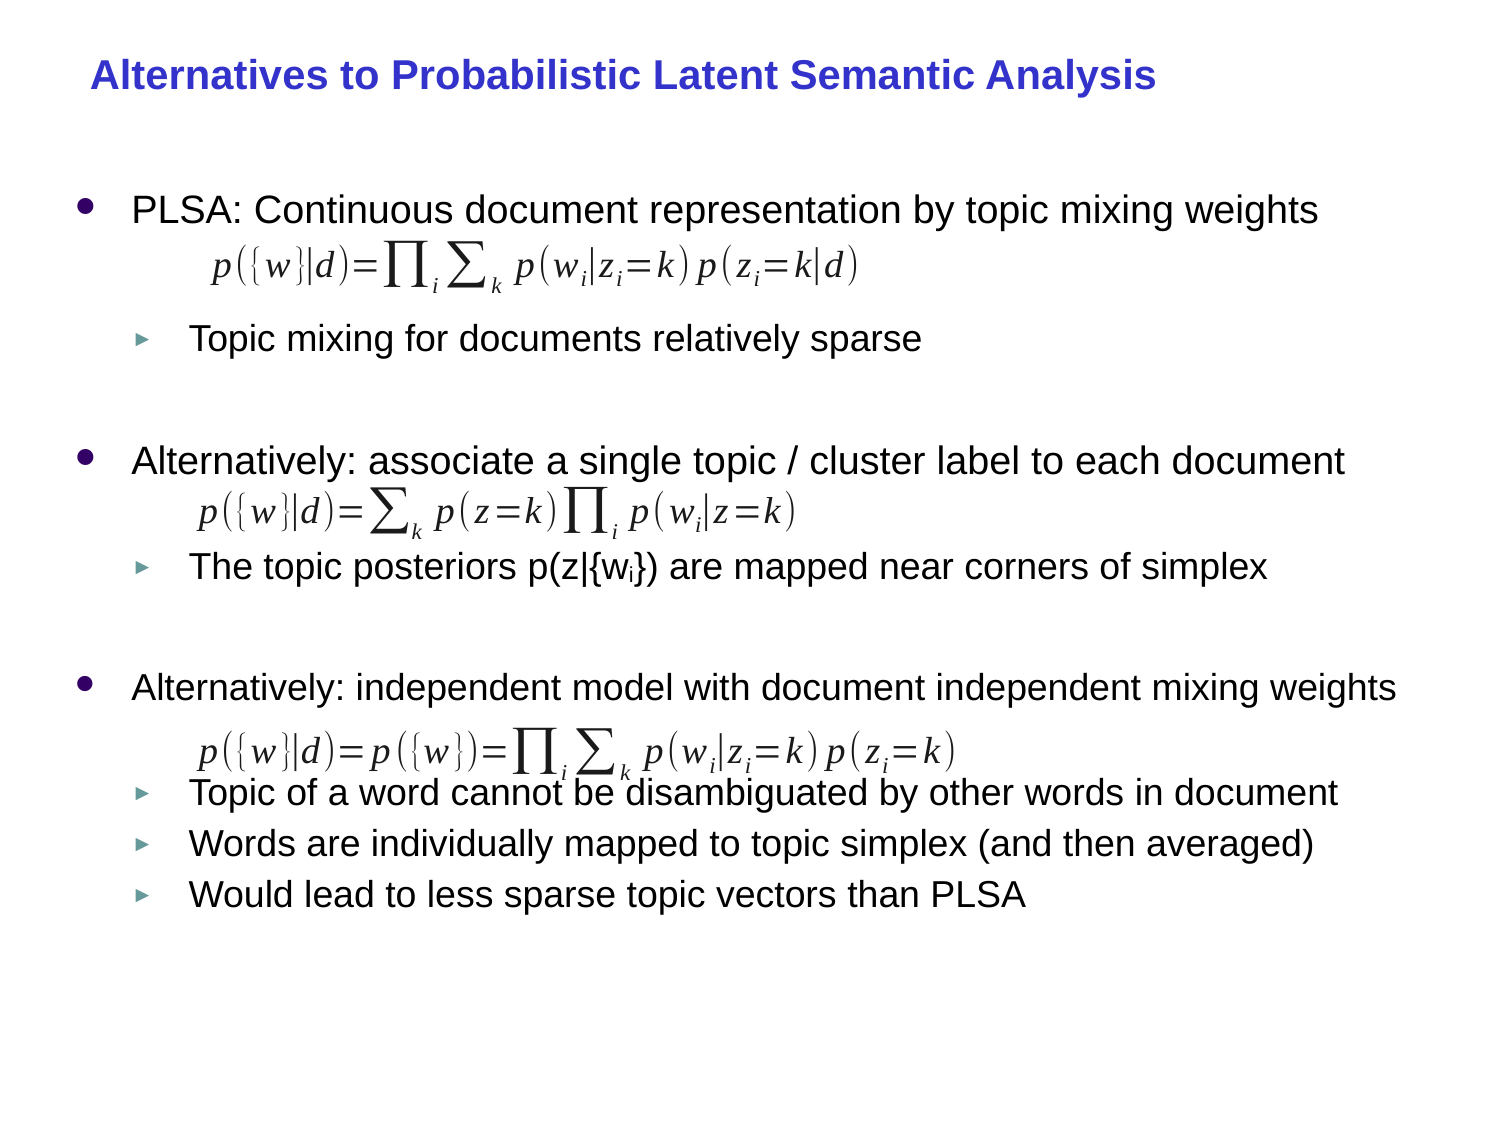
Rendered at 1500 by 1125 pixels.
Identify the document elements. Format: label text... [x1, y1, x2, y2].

chart [201, 239, 866, 299]
list PLSA: Continuous document representation by topic mixing weights Topic mixing for documents relatively sparse Alternatively: associate a single topic / cluster label to each document The topic posteriors p(z|{wi}) are mapped near corners of simplex Alternatively: independent model with document independent mixing weights Topic of a word cannot be disambiguated by other words in document Words are individually mapped to topic simplex (and then averaged) Would lead to less sparse topic vectors than PLSA [75, 187, 1425, 1088]
chart [187, 725, 963, 786]
title Alternatives to Probabilistic Latent Semantic Analysis [75, 37, 1426, 113]
chart [187, 485, 804, 545]
